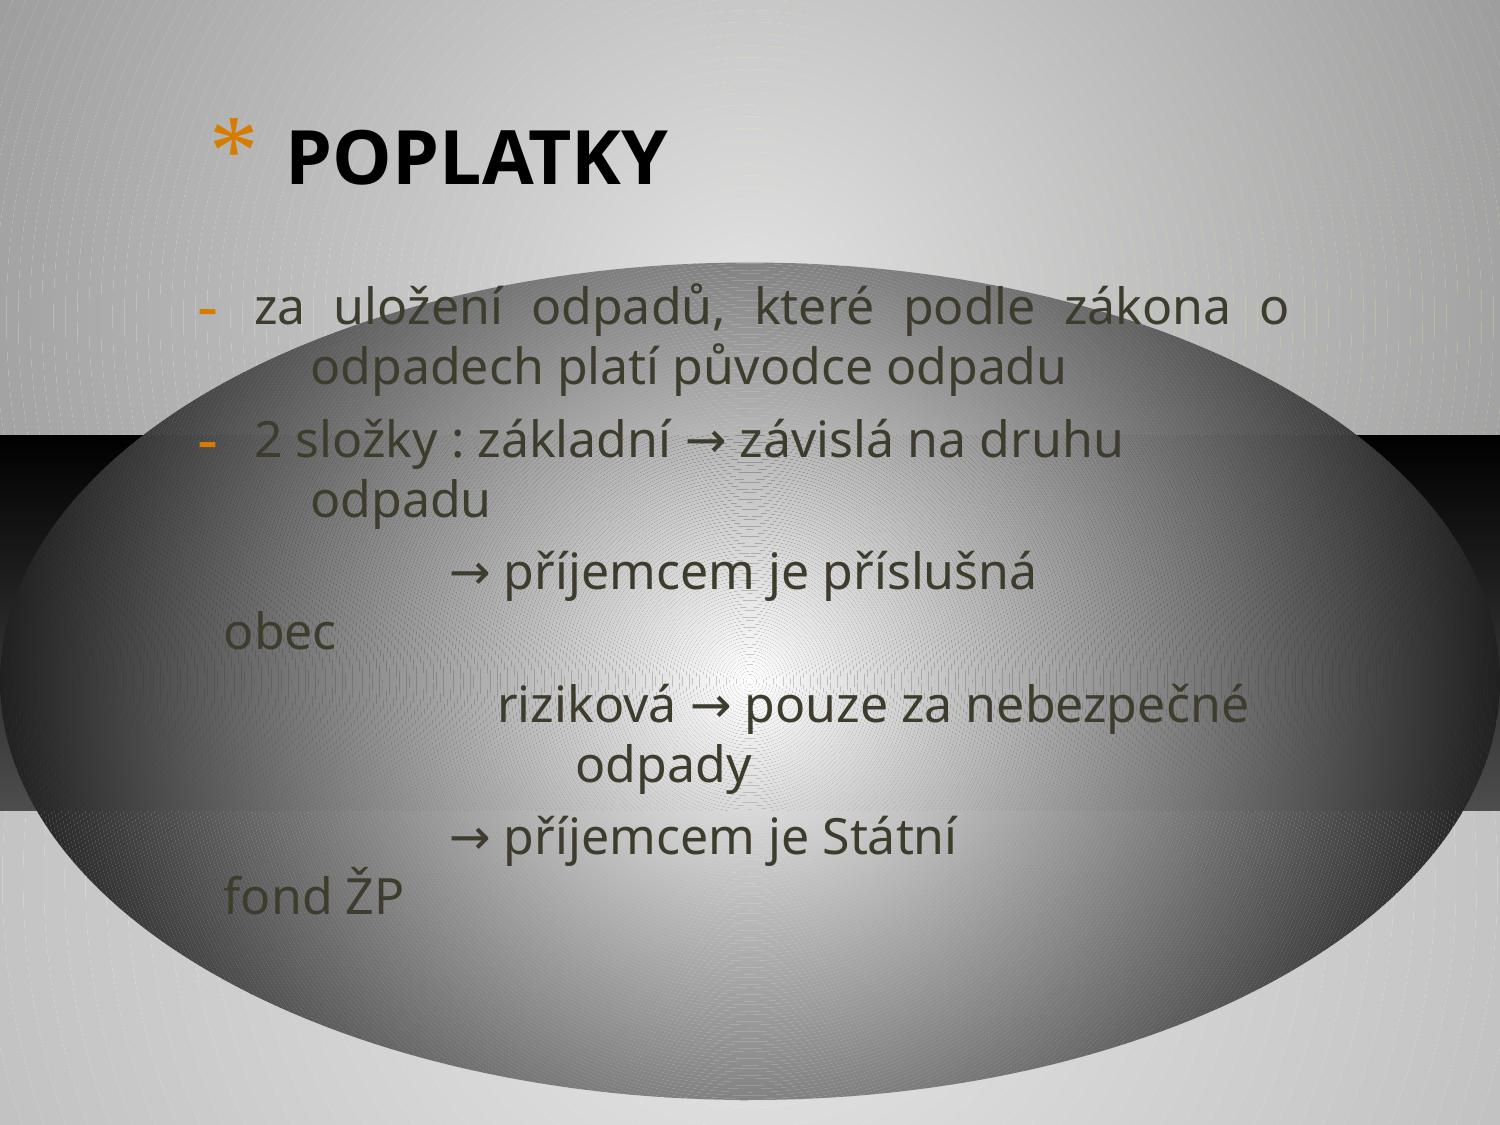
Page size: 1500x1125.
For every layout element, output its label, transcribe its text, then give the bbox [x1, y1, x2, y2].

title POPLATKY [135, 101, 1313, 244]
subtitle za uložení odpadů, které podle zákona o odpadech platí původce odpadu 2 složky : základní → závislá na druhu odpadu → příjemcem je příslušná obec riziková → pouze za nebezpečné odpady → příjemcem je Státní fond ŽP [183, 267, 1306, 965]
